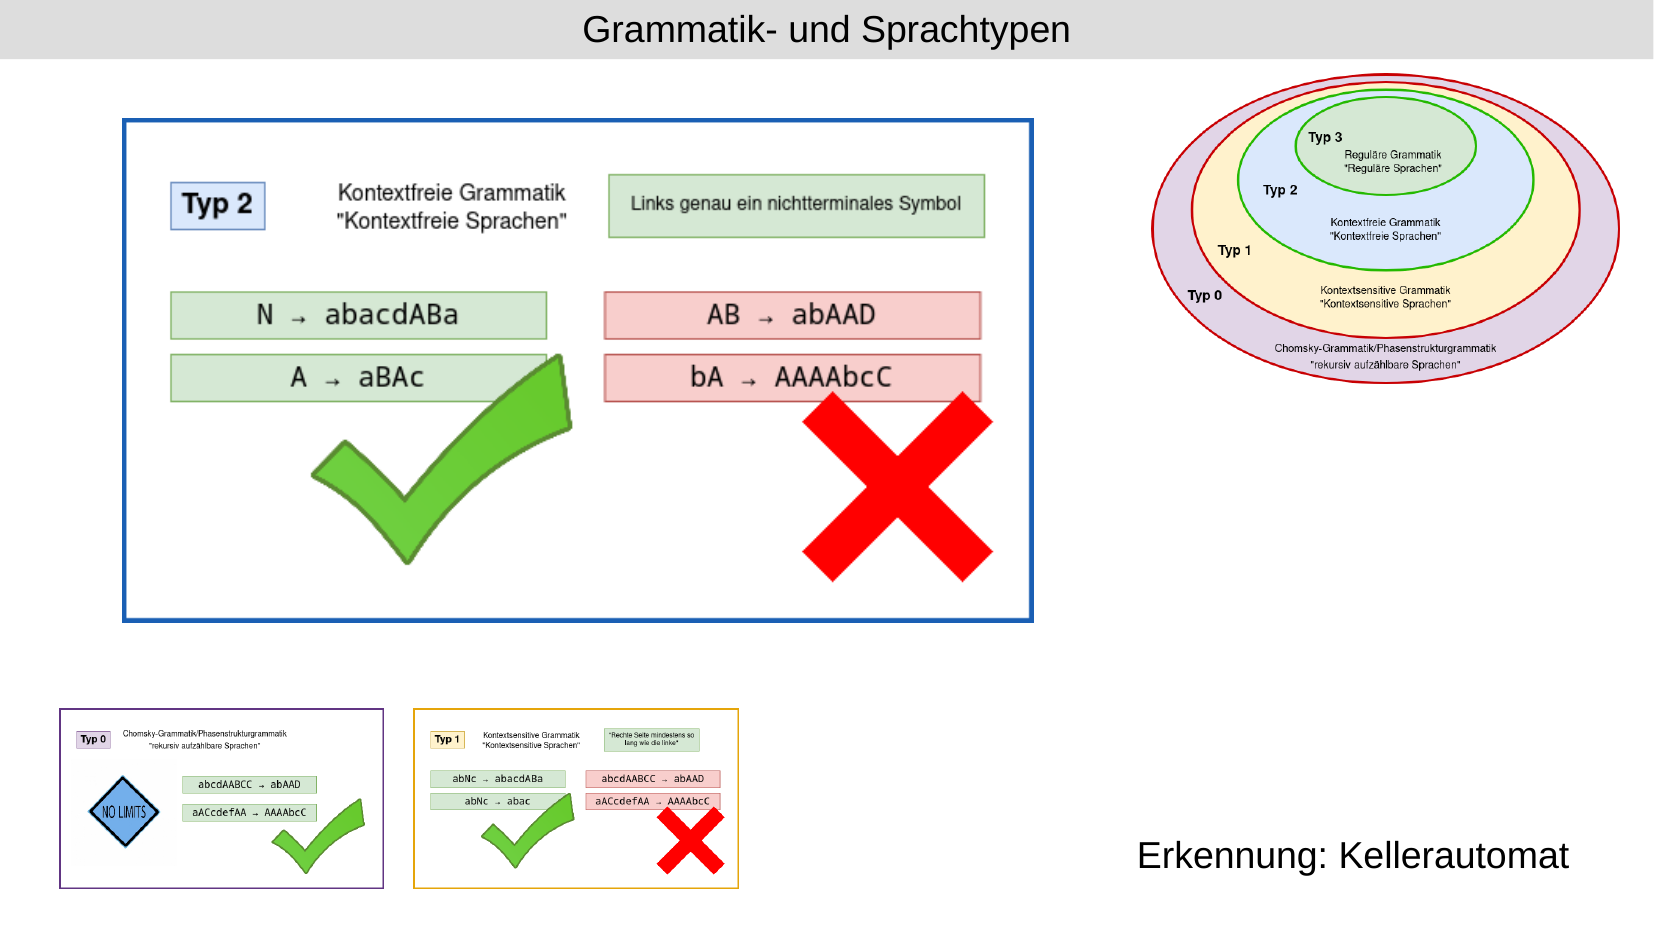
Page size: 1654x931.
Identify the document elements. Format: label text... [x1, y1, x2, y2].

picture [59, 708, 384, 889]
text_box Erkennung: Kellerautomat [1122, 826, 1654, 886]
title Grammatik- und Sprachtypen [0, 0, 1654, 60]
picture [122, 118, 1034, 623]
picture [413, 708, 739, 889]
picture [1151, 73, 1620, 384]
